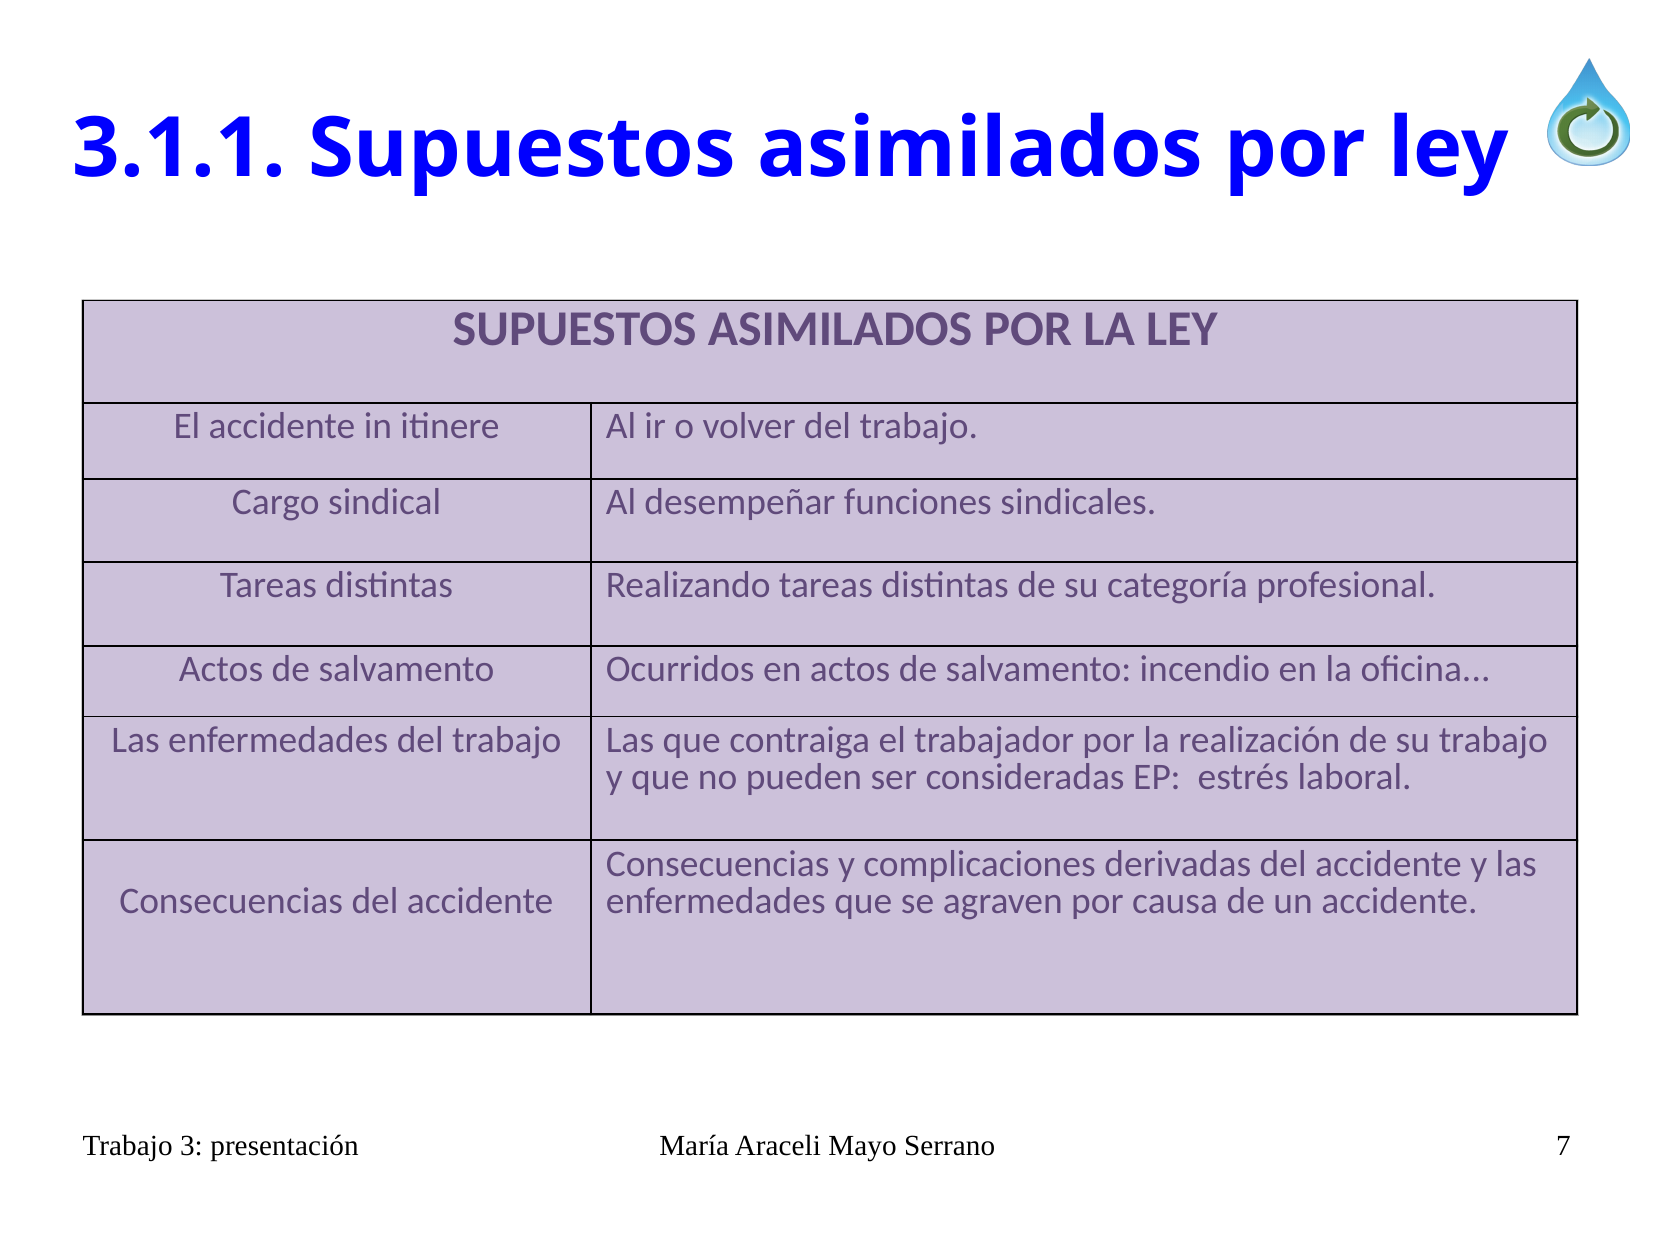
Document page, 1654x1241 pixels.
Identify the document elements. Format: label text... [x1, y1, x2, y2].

picture [1547, 58, 1630, 166]
table_cell Cargo sindical [84, 480, 590, 561]
title 3.1.1. Supuestos asimilados por ley [47, 40, 1536, 248]
table_cell Las enfermedades del trabajo [84, 717, 590, 839]
table_header SUPUESTOS ASIMILADOS POR LA LEY [84, 301, 1576, 402]
table_cell Al ir o volver del trabajo. [592, 404, 1576, 478]
table_cell Tareas distintas [84, 563, 590, 645]
table_cell Realizando tareas distintas de su categoría profesional. [592, 563, 1576, 645]
table_cell El accidente in itinere [84, 404, 590, 478]
table_cell Consecuencias del accidente [84, 841, 590, 1013]
table_cell Actos de salvamento [84, 647, 590, 716]
table_cell Consecuencias y complicaciones derivadas del accidente y las enfermedades que se agraven por causa de un accidente. [592, 841, 1576, 1013]
table_cell Al desempeñar funciones sindicales. [592, 480, 1576, 561]
table_cell Las que contraiga el trabajador por la realización de su trabajo y que no pueden ser consideradas EP: estrés laboral. [592, 717, 1576, 839]
table_cell Ocurridos en actos de salvamento: incendio en la oficina... [592, 647, 1576, 716]
